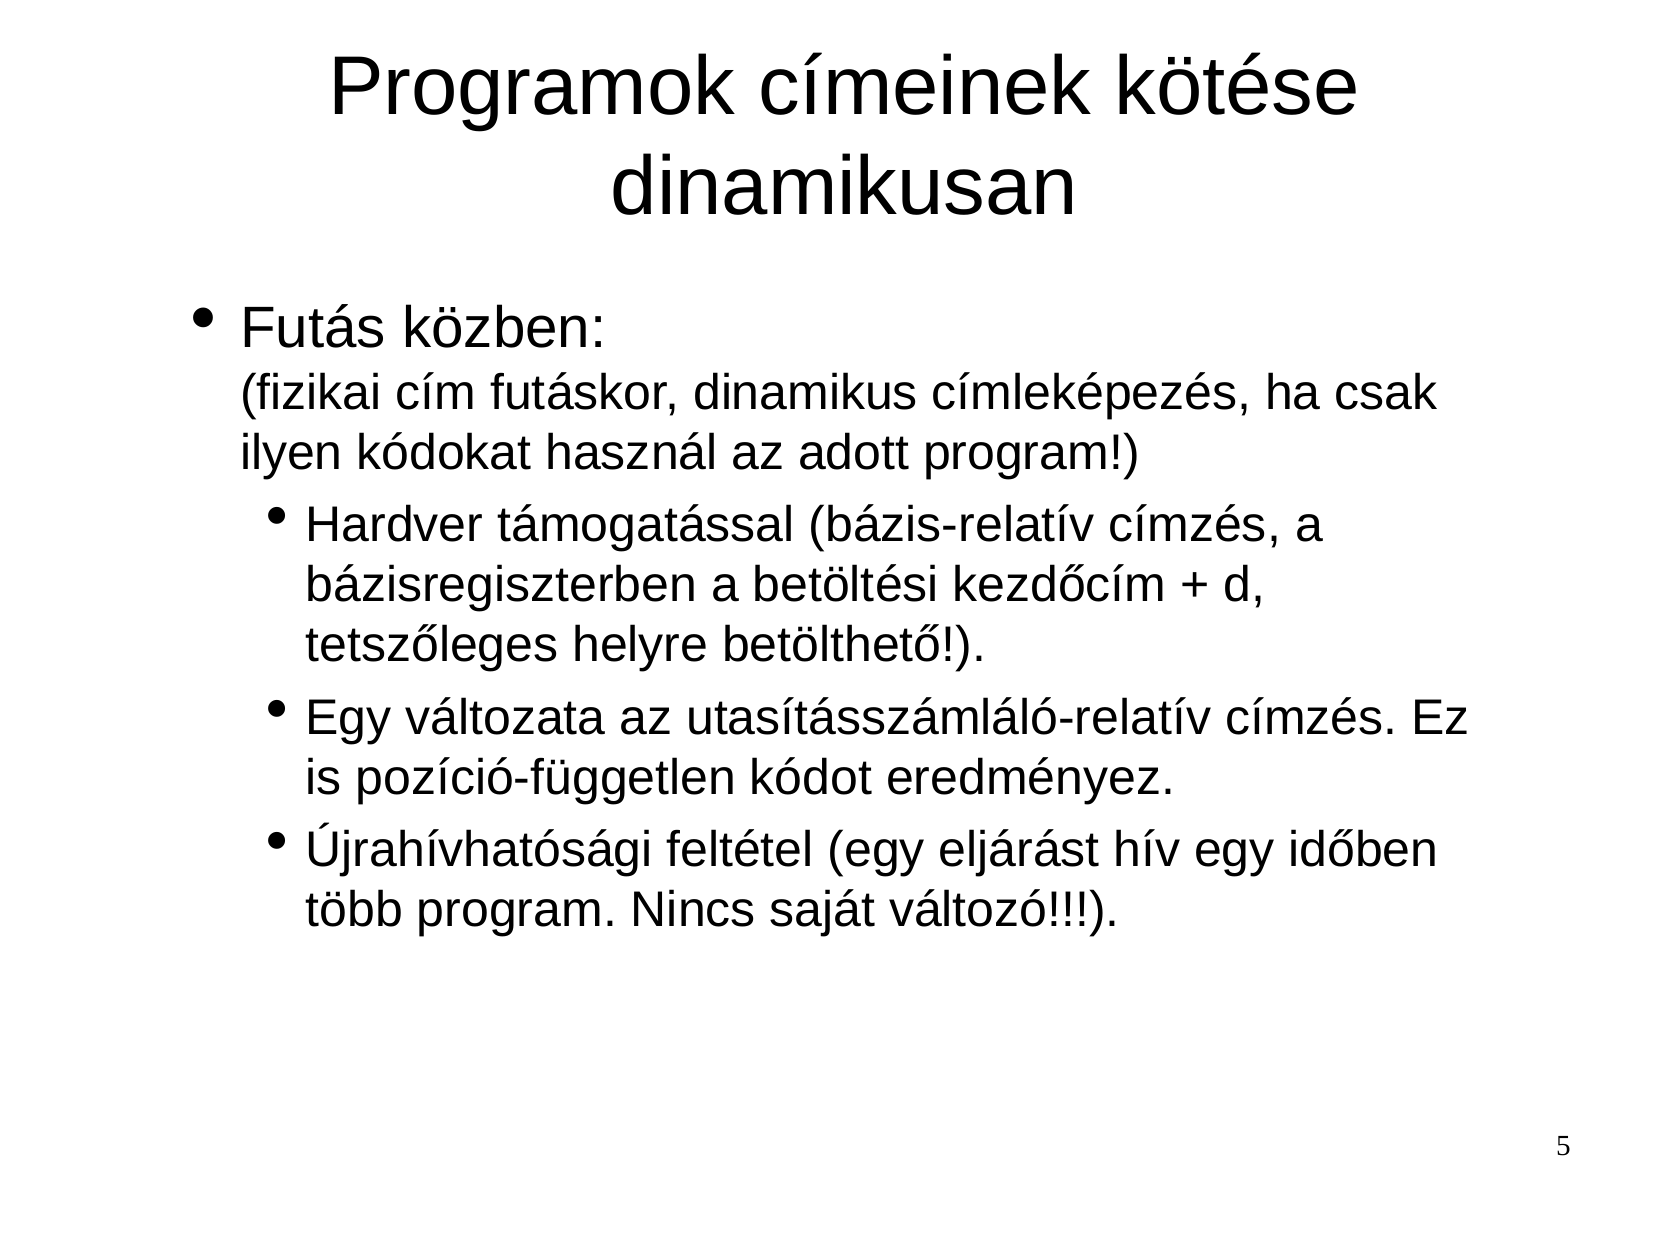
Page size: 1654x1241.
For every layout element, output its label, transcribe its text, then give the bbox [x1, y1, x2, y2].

title Programok címeinek kötése dinamikusan [124, 27, 1530, 235]
list Futás közben: (fizikai cím futáskor, dinamikus címleképezés, ha csak ilyen kódokat használ az adott program!) Hardver támogatással (bázis-relatív címzés, a bázisregiszterben a betöltési kezdőcím + d, tetszőleges helyre betölthető!). Egy változata az utasításszámláló-relatív címzés. Ez is pozíció-független kódot eredményez. Újrahívhatósági feltétel (egy eljárást hív egy időben több program. Nincs saját változó!!!). [103, 281, 1510, 1119]
